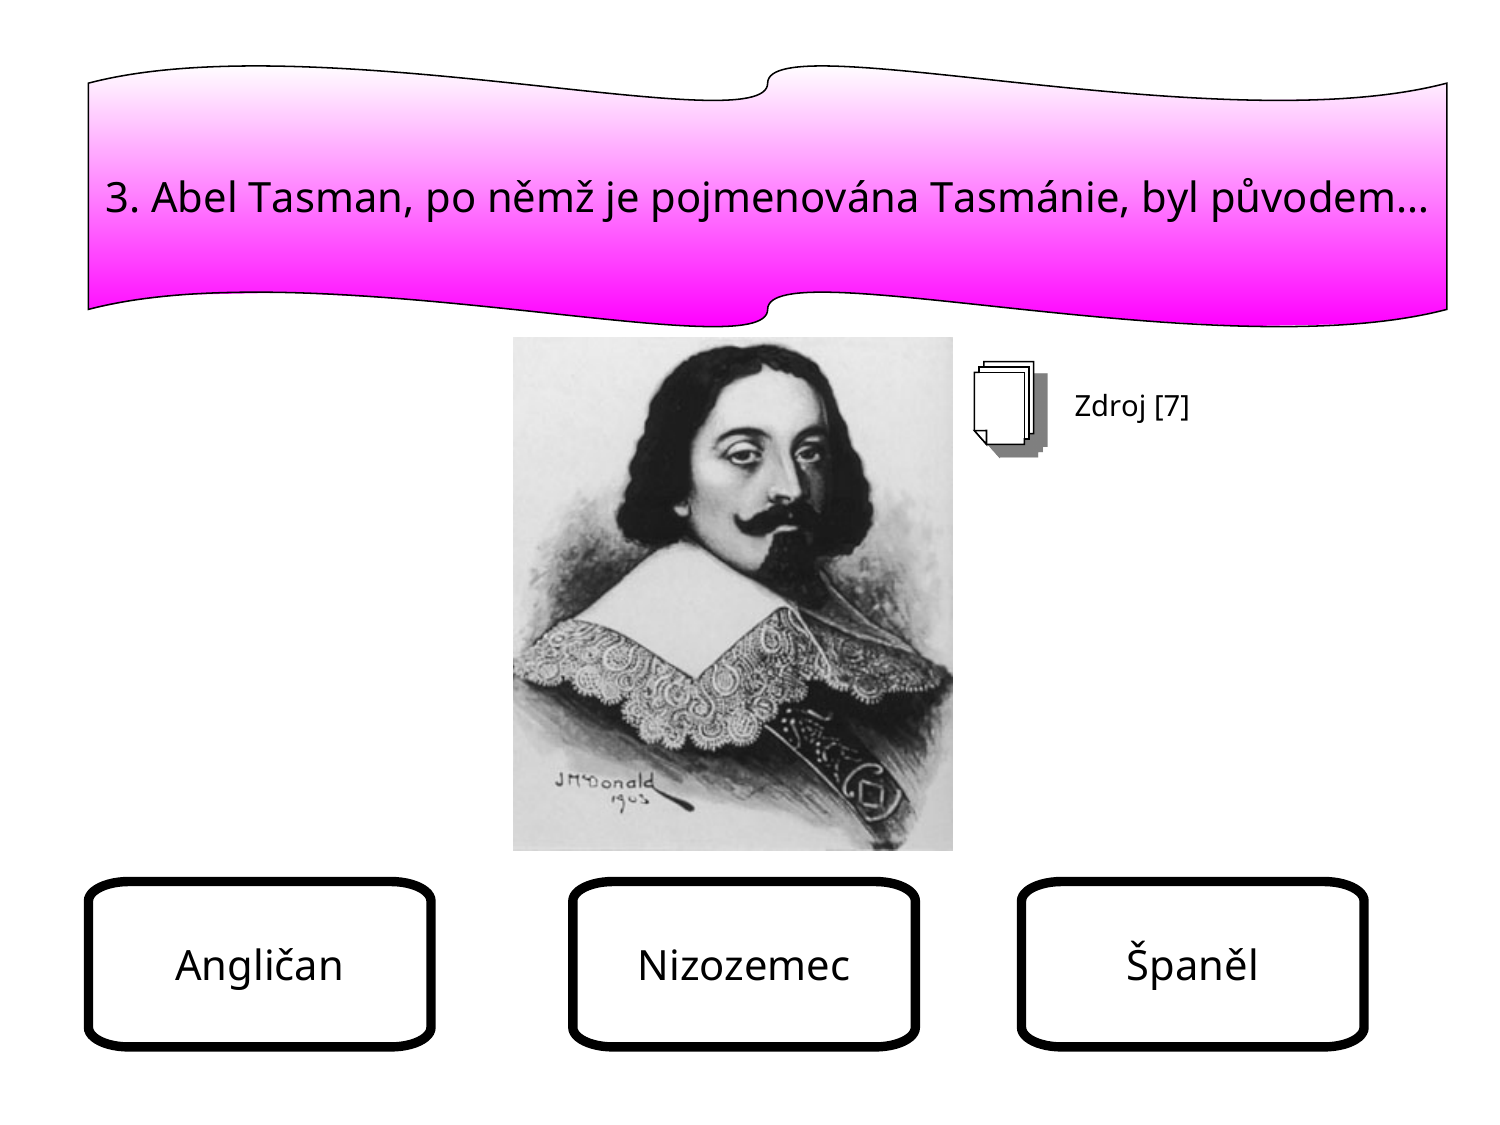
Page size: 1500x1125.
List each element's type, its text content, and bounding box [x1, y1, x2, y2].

text_box Nizozemec [572, 881, 916, 1047]
picture [513, 337, 953, 851]
text_box Angličan [88, 881, 431, 1047]
text_box 3. Abel Tasman, po němž je pojmenována Tasmánie, byl původem… [88, 65, 1447, 327]
text_box Zdroj [7] [1059, 377, 1205, 433]
text_box Španěl [1021, 881, 1365, 1047]
text_box [974, 361, 1034, 445]
